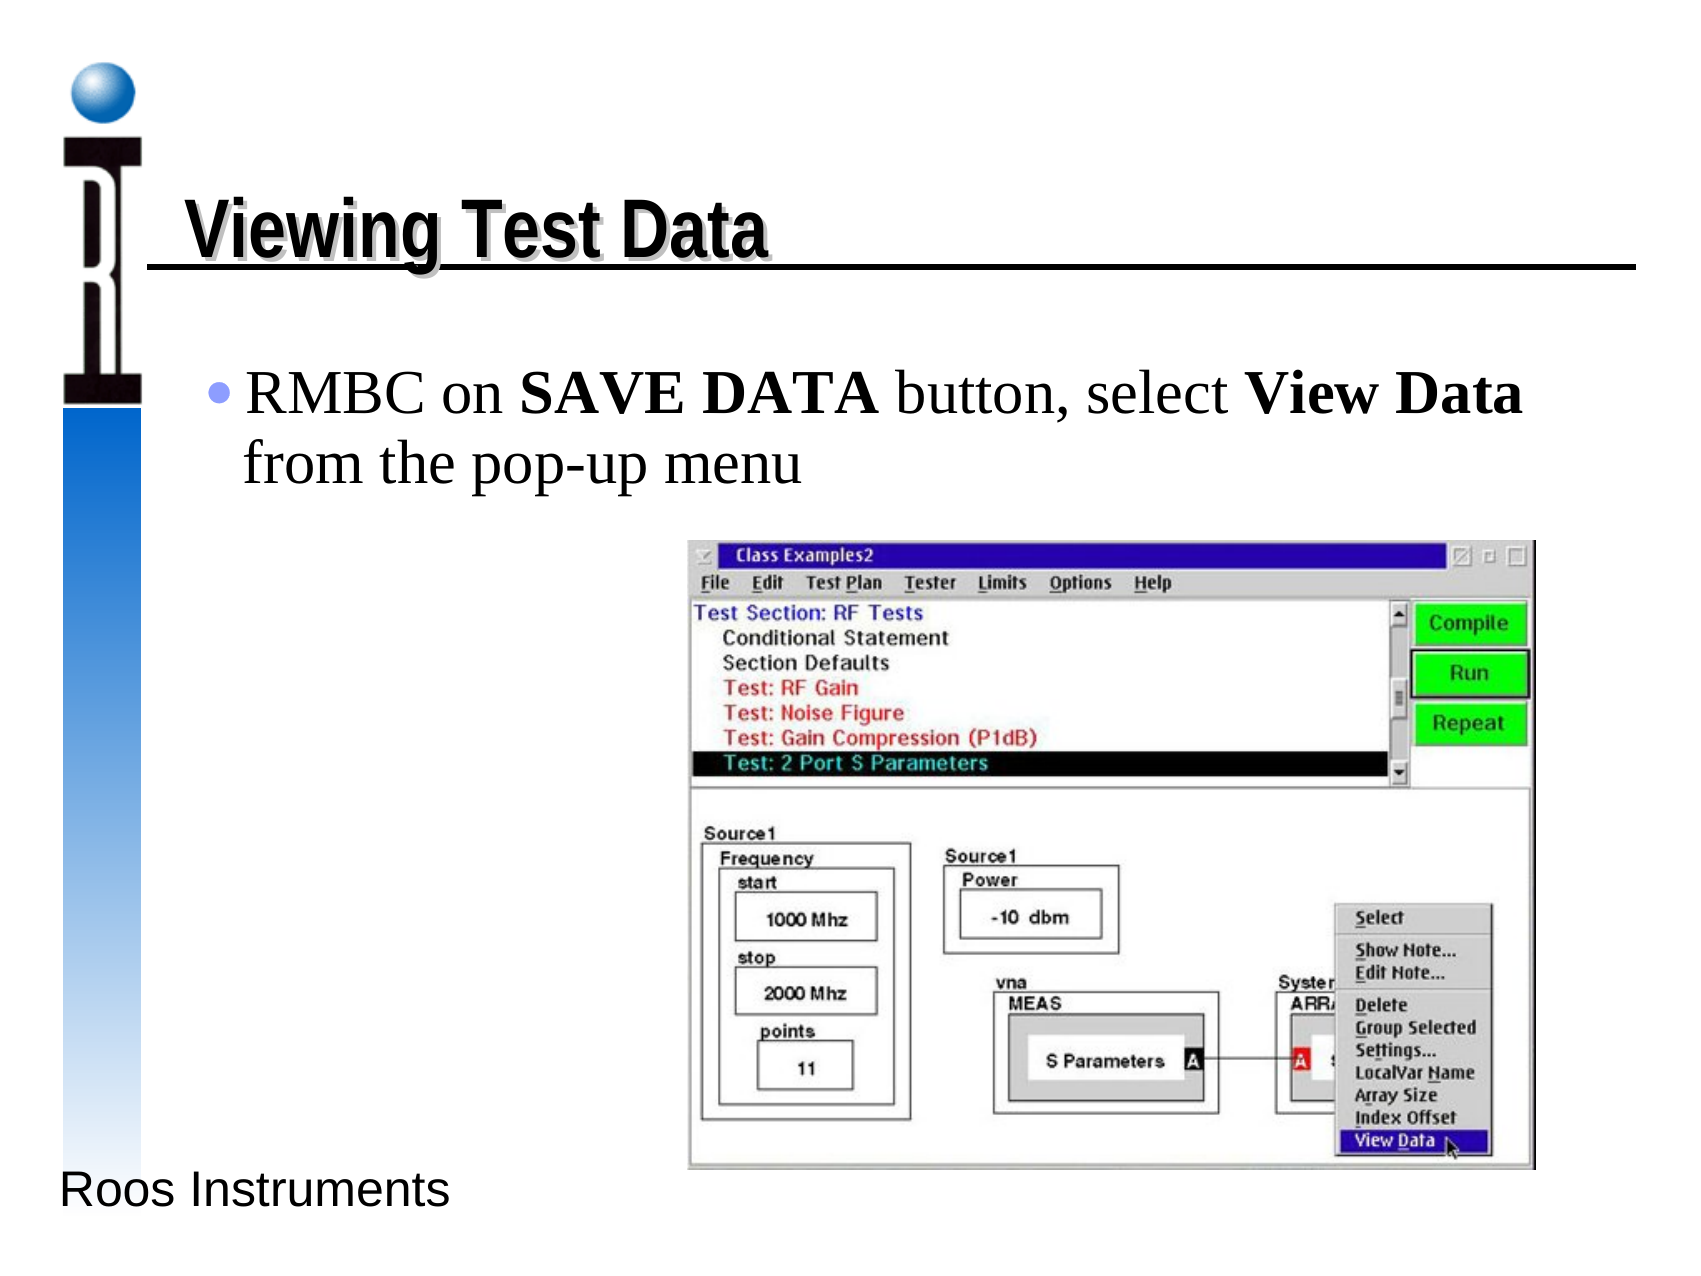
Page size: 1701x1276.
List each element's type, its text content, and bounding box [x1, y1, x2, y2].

text_box Viewing Test Data [184, 92, 1539, 274]
text_box RMBC on SAVE DATA button, select View Data from the pop-up menu [192, 358, 1550, 500]
picture [59, 58, 147, 411]
picture [687, 540, 1536, 1170]
